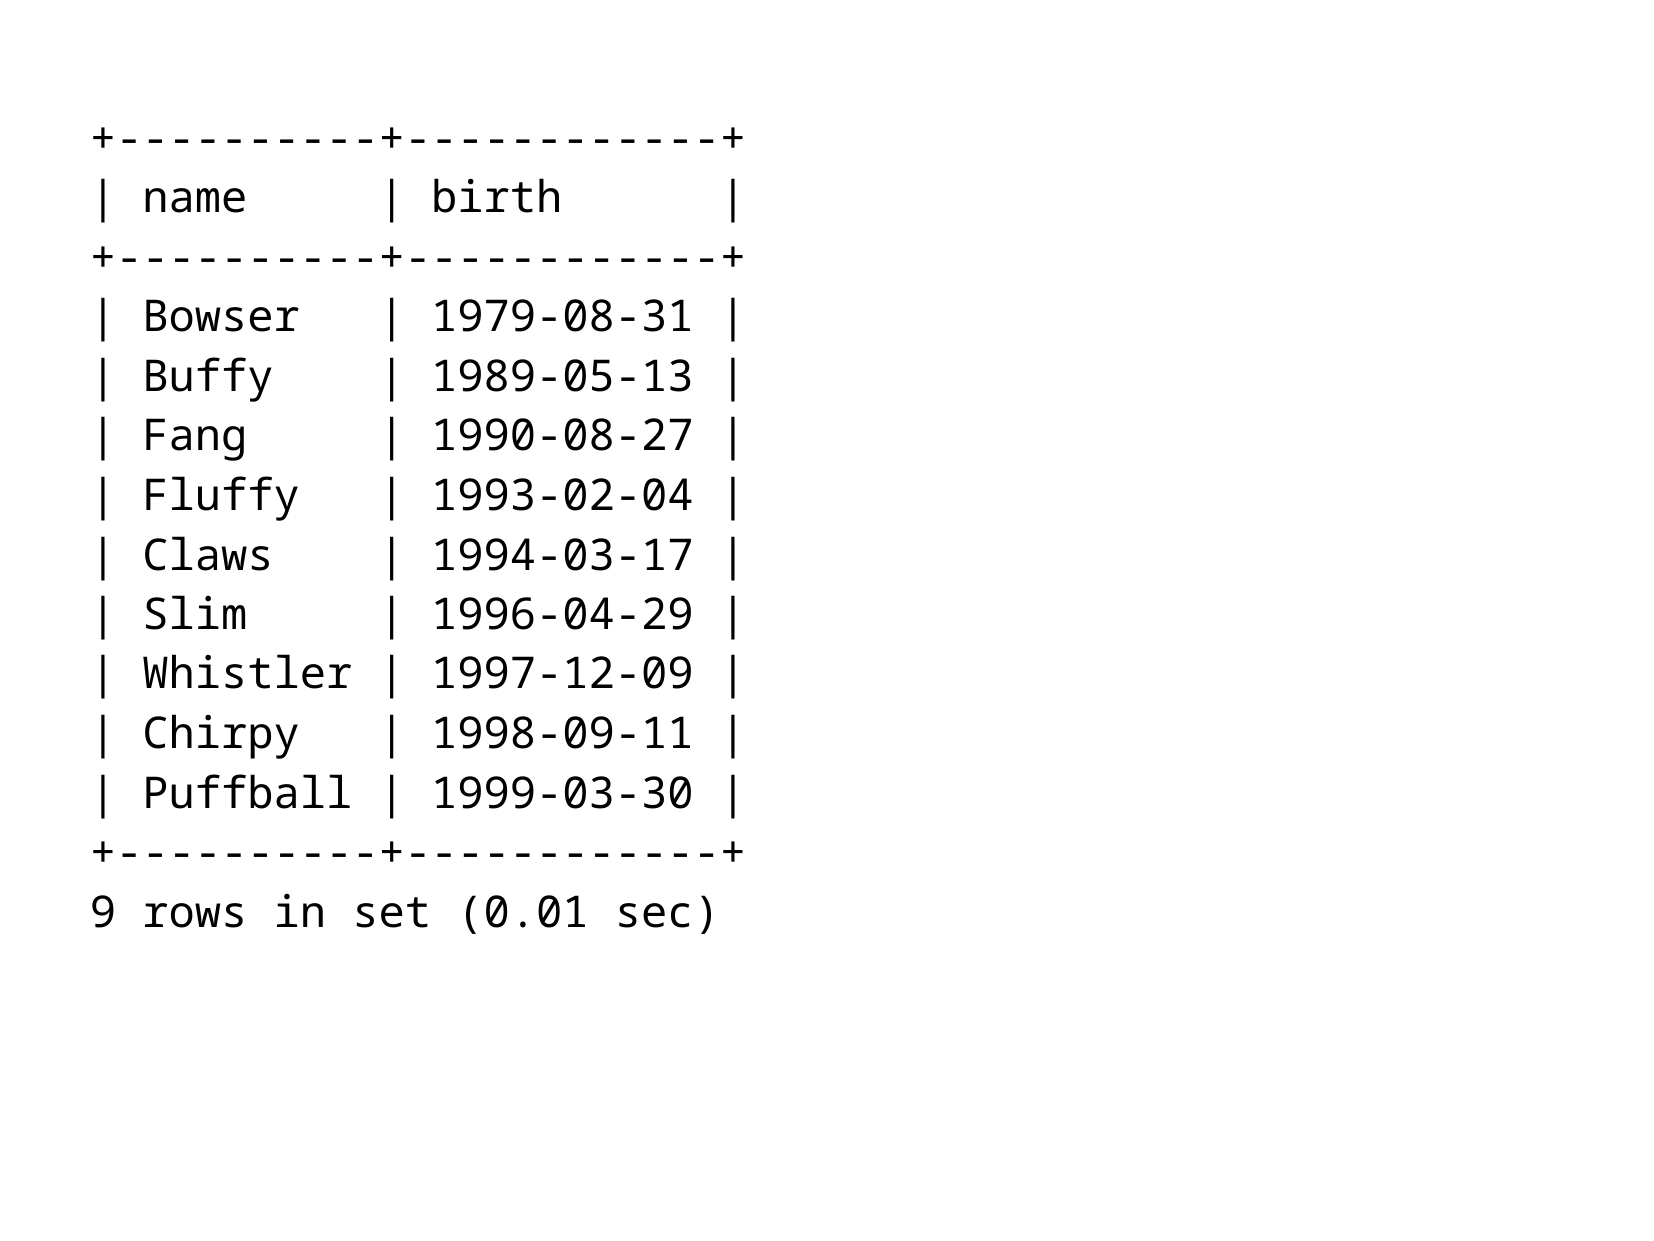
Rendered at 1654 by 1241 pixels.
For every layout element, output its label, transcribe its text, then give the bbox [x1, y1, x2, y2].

text_box +----------+------------+ | name | birth | +----------+------------+ | Bowser | 1979-08-31 | | Buffy | 1989-05-13 | | Fang | 1990-08-27 | | Fluffy | 1993-02-04 | | Claws | 1994-03-17 | | Slim | 1996-04-29 | | Whistler | 1997-12-09 | | Chirpy | 1998-09-11 | | Puffball | 1999-03-30 | +----------+------------+ 9 rows in set (0.01 sec) [75, 99, 1576, 835]
